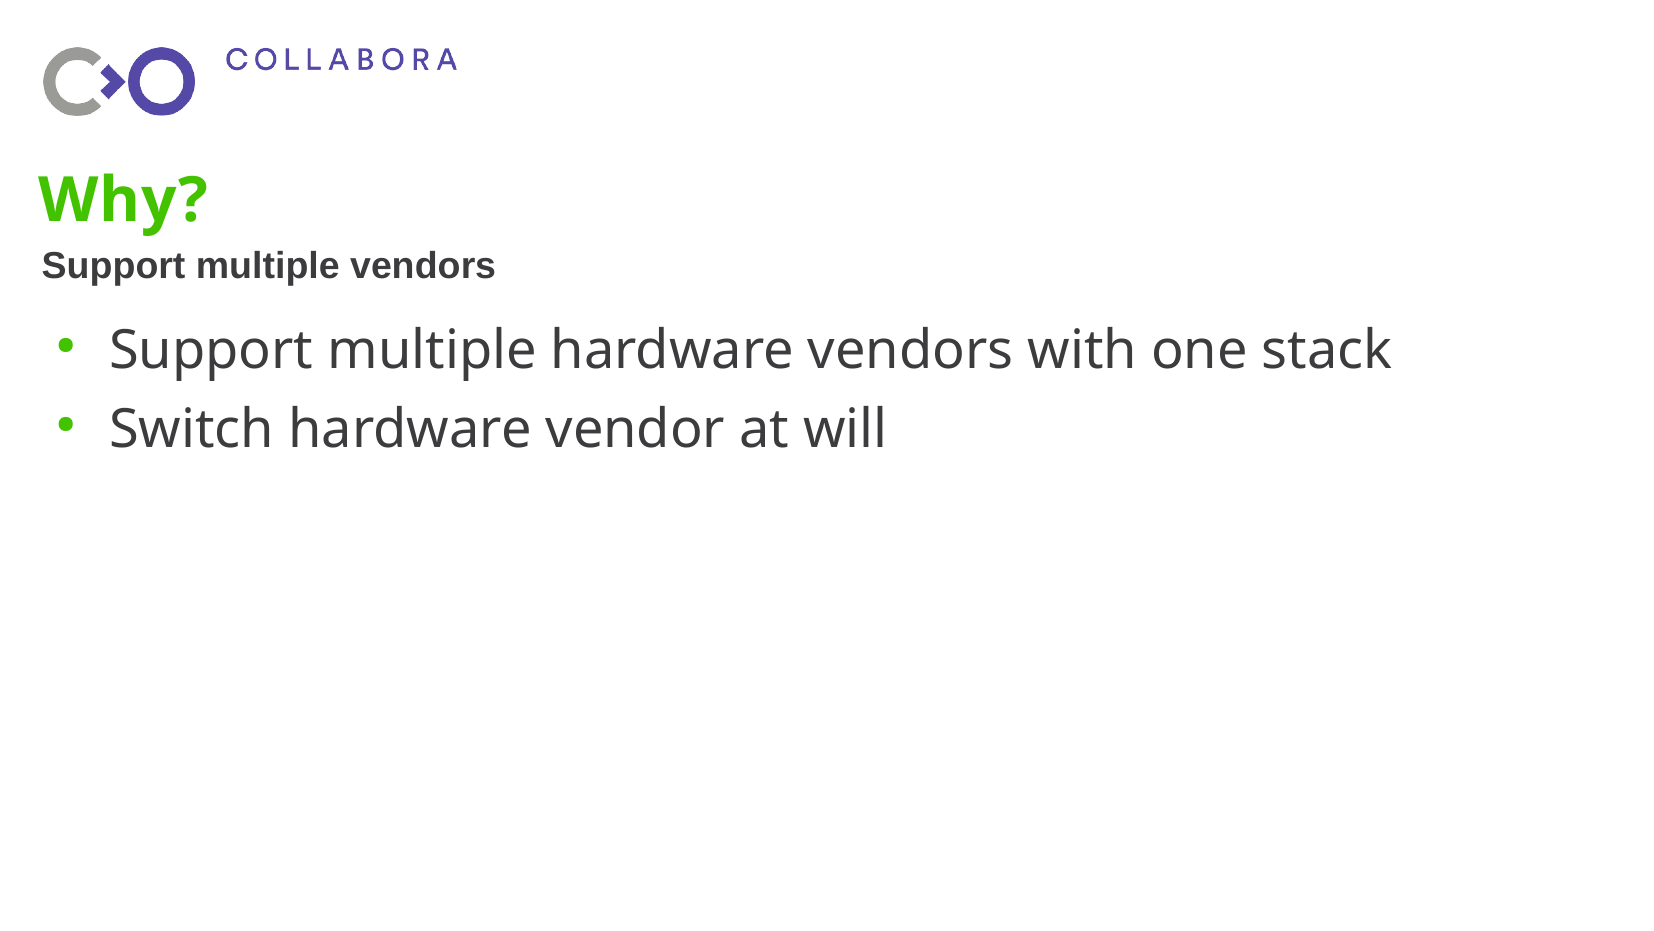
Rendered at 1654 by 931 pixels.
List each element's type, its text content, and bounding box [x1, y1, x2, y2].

list Support multiple hardware vendors with one stack Switch hardware vendor at will [38, 325, 1614, 581]
picture [43, 47, 457, 116]
title Why? [38, 159, 1614, 216]
text_box Support multiple vendors [41, 240, 1614, 290]
